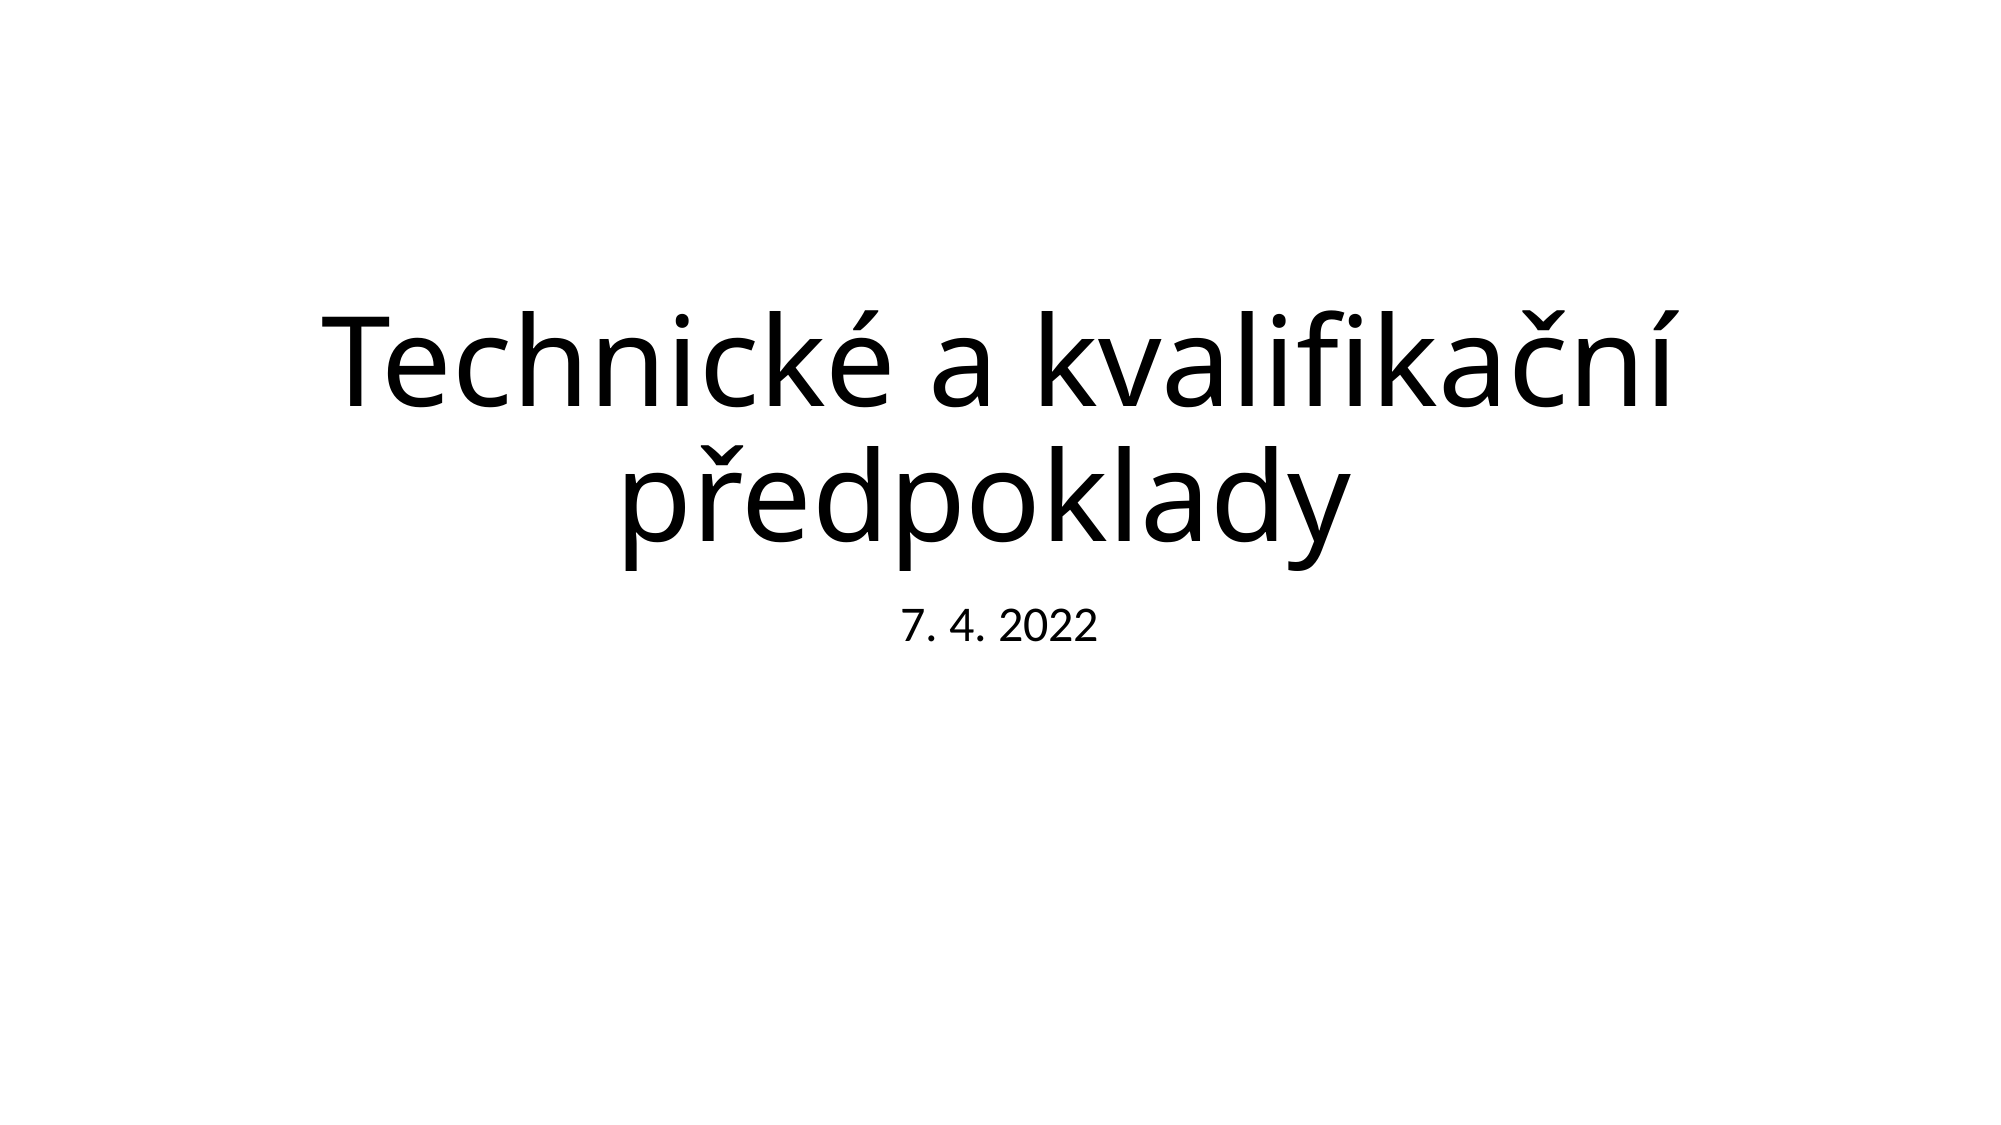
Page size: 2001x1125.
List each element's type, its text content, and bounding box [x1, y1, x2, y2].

title Technické a kvalifikační předpoklady [249, 184, 1750, 576]
subtitle 7. 4. 2022 [249, 590, 1750, 863]
